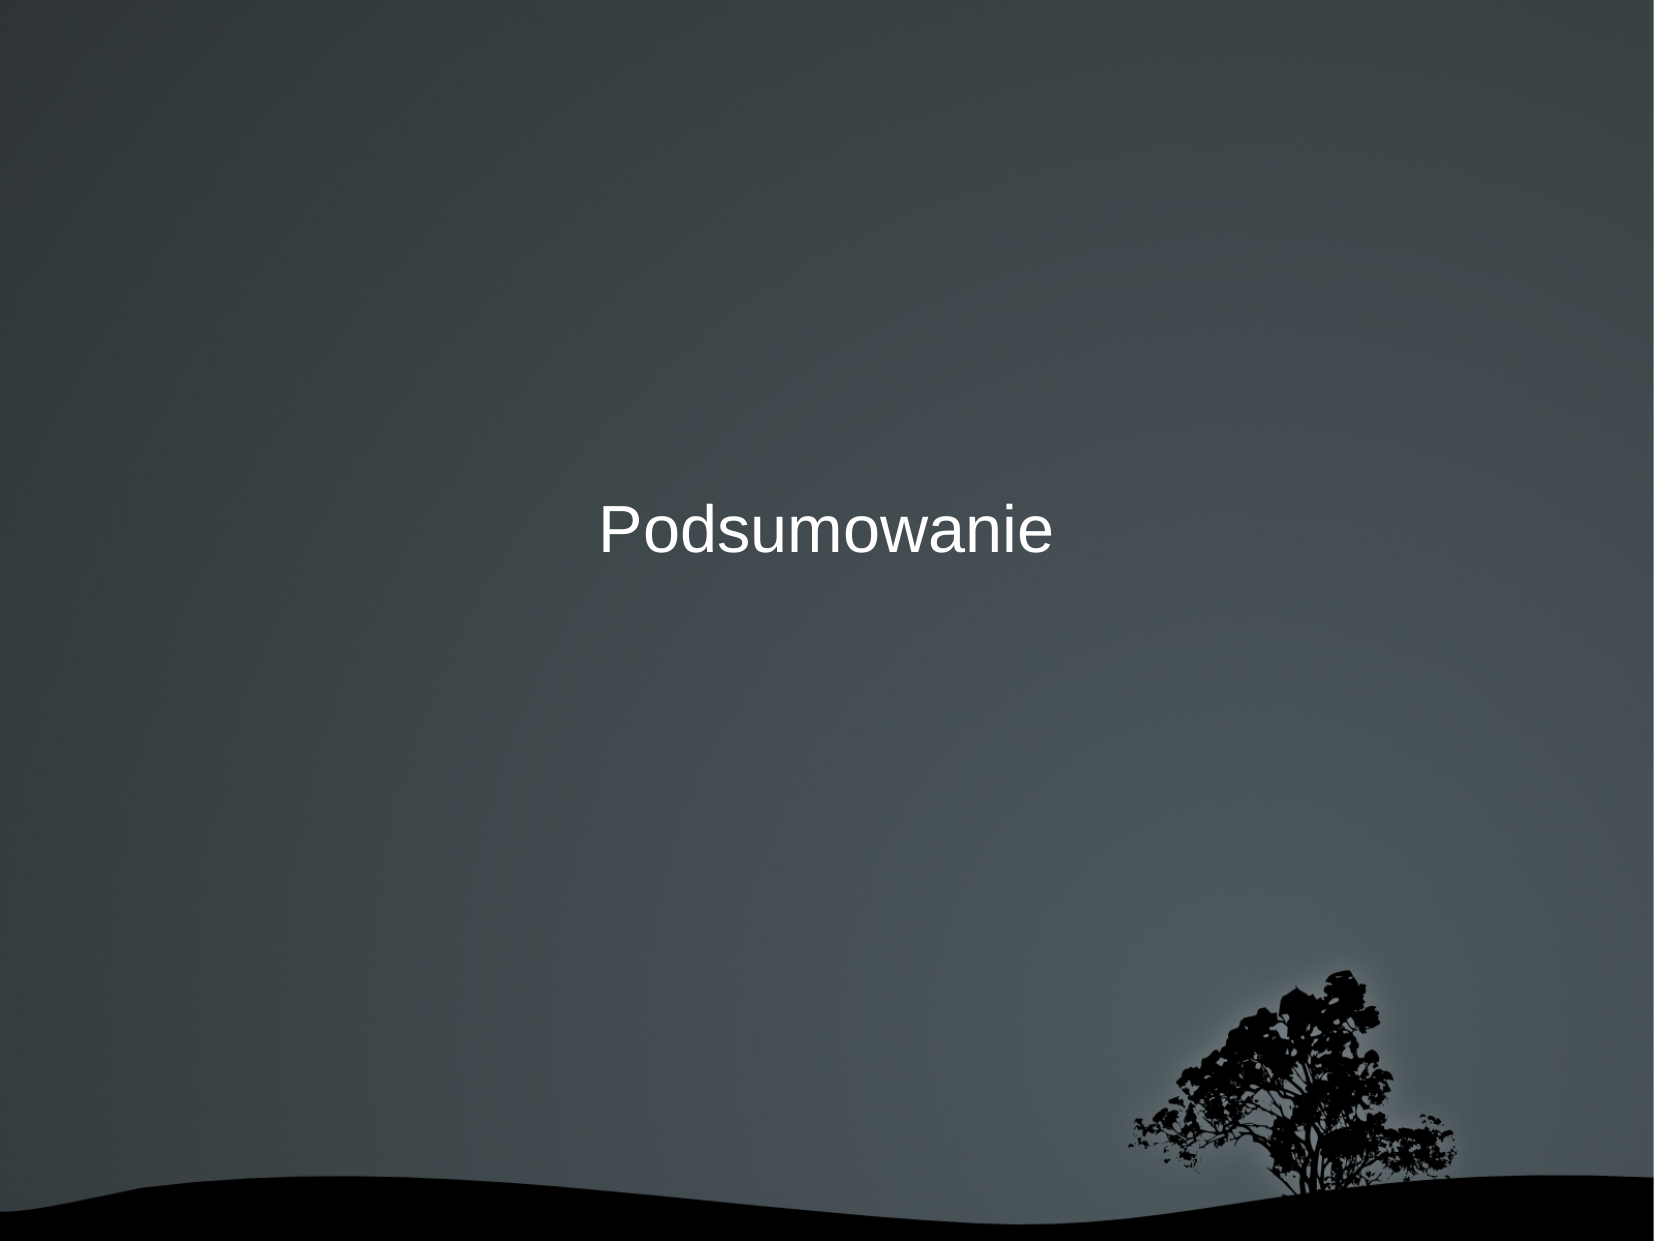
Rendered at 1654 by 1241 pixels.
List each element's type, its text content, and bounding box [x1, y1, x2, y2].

picture [0, 0, 1654, 1241]
subtitle Podsumowanie [82, 49, 1571, 1109]
